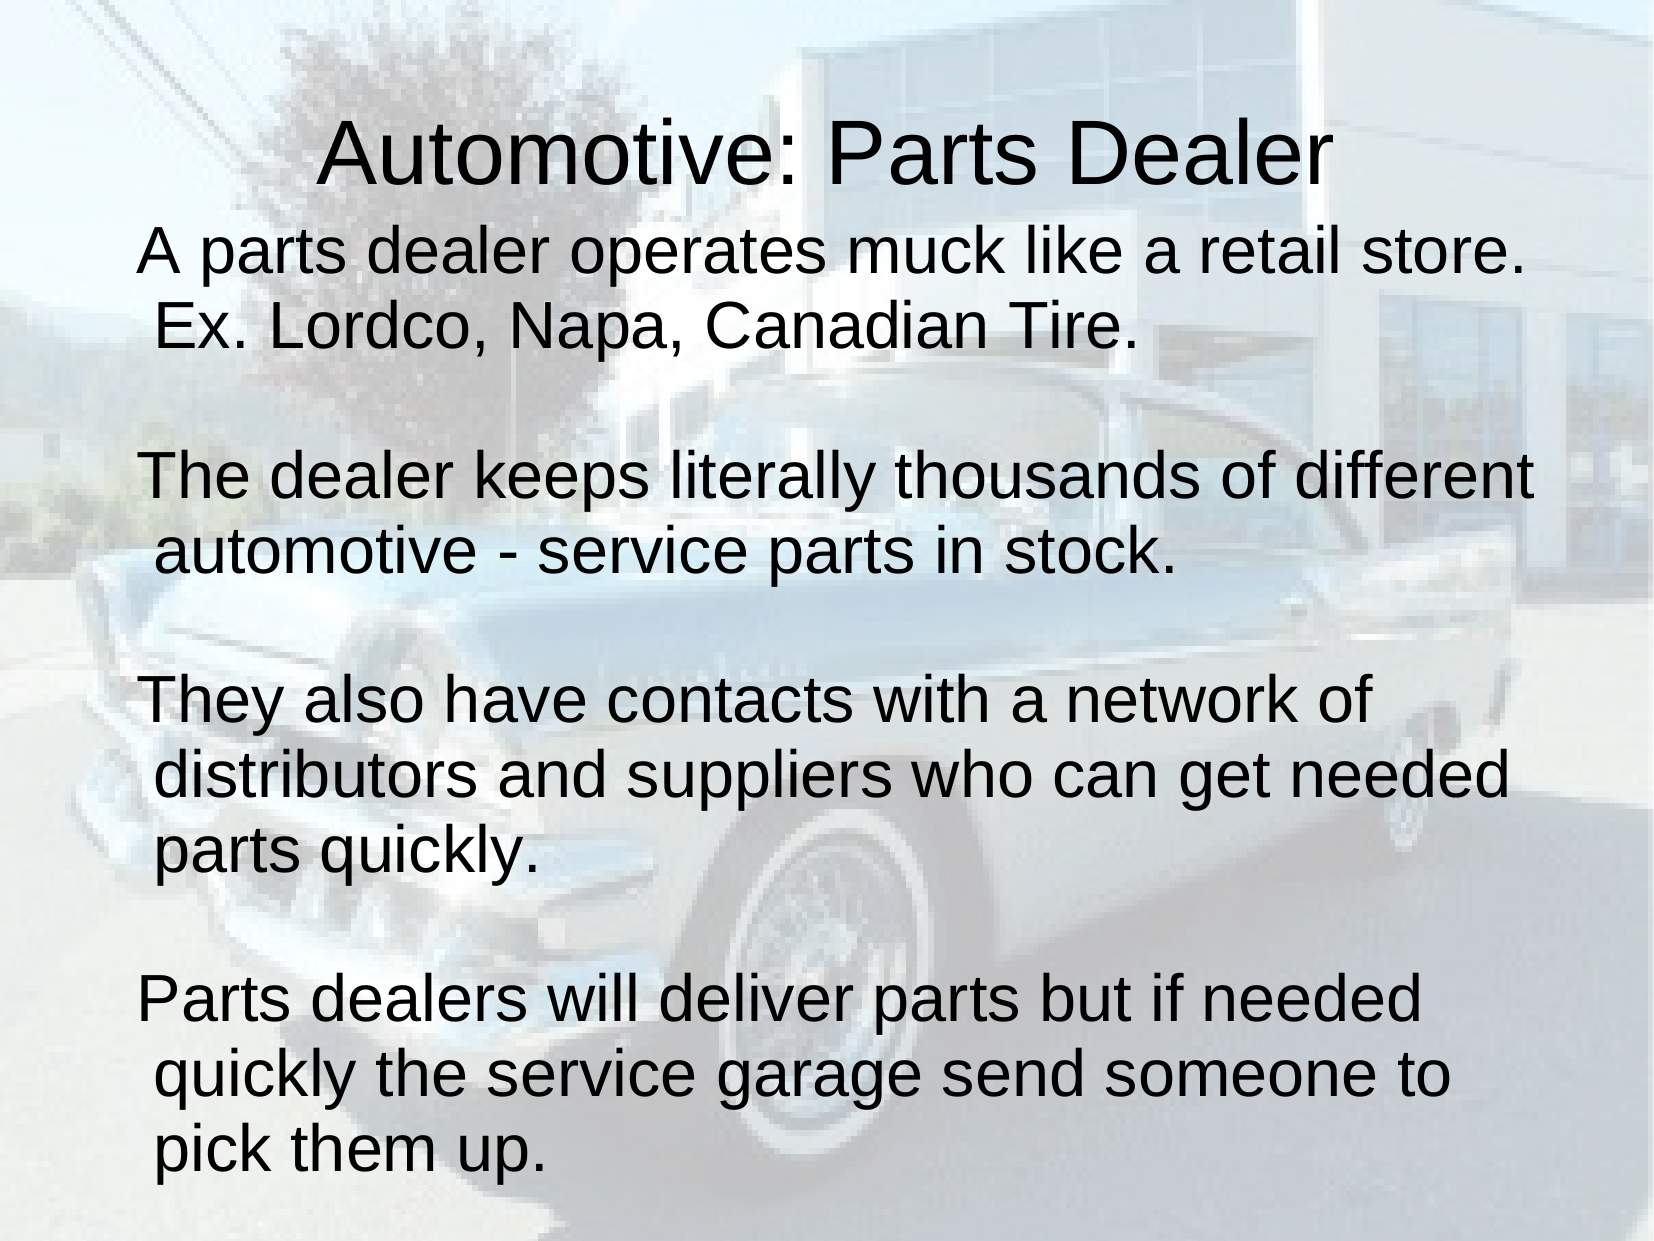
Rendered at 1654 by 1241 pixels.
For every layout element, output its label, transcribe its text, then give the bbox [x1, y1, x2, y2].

subtitle A parts dealer operates muck like a retail store. Ex. Lordco, Napa, Canadian Tire. The dealer keeps literally thousands of different automotive - service parts in stock. They also have contacts with a network of distributors and suppliers who can get needed parts quickly. Parts dealers will deliver parts but if needed quickly the service garage send someone to pick them up. [82, 213, 1571, 1186]
title Automotive: Parts Dealer [82, 49, 1571, 213]
picture [0, 0, 1654, 1241]
